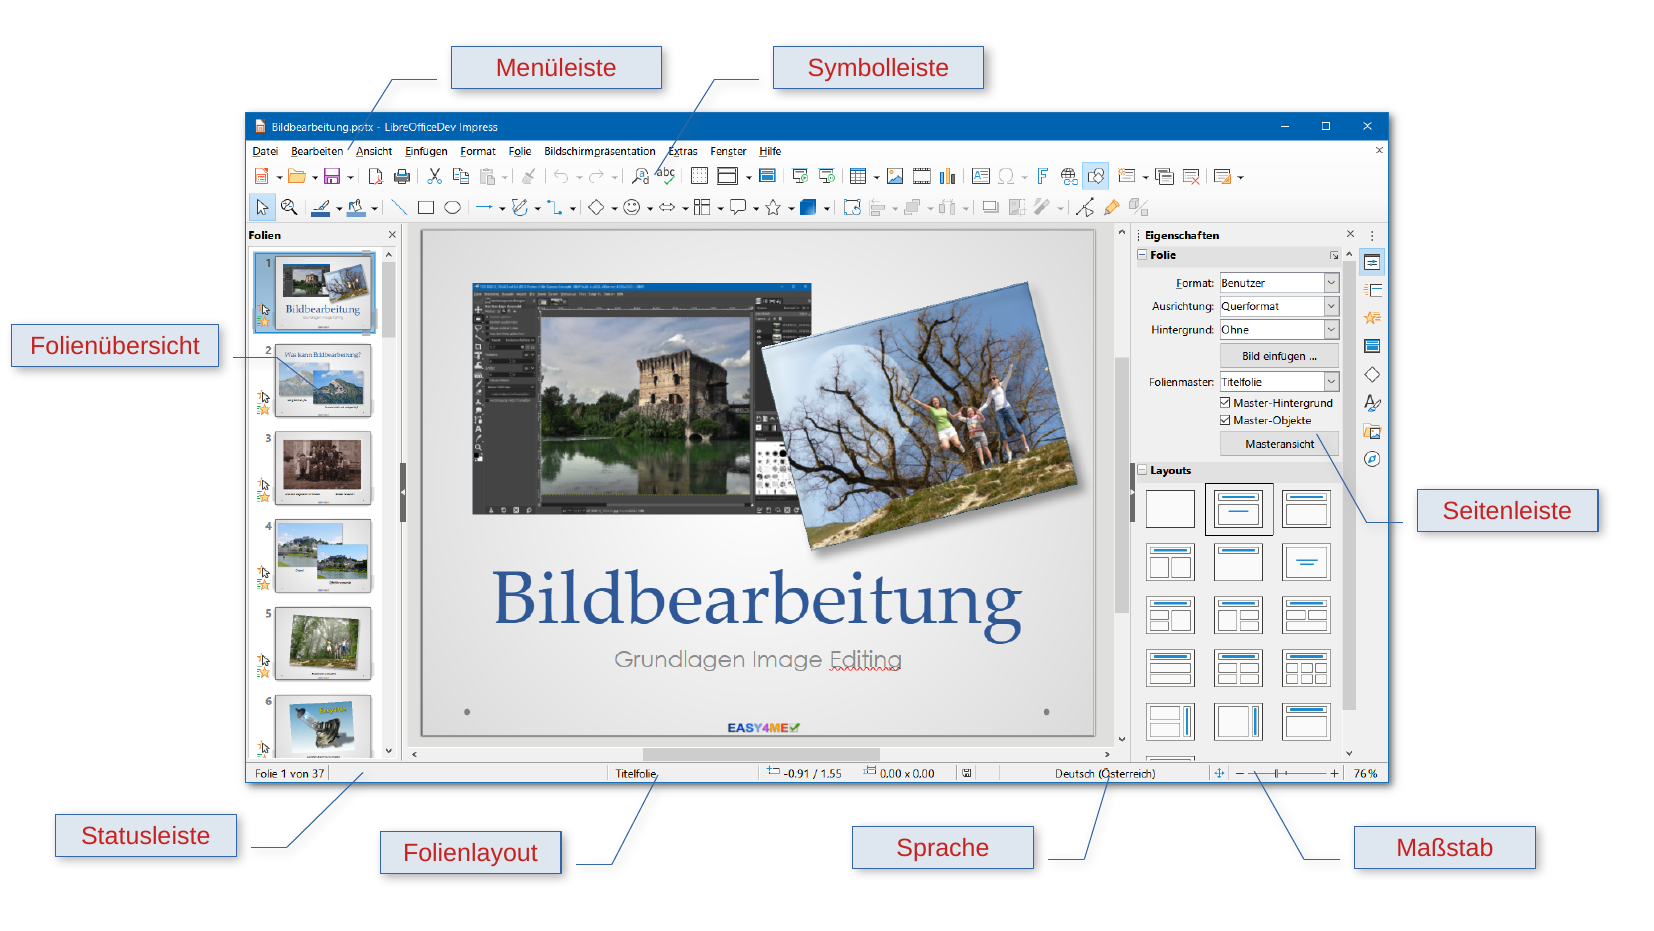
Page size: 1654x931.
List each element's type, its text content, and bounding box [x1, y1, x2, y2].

text_box Folienlayout [380, 832, 561, 874]
text_box Seitenleiste [1417, 490, 1598, 531]
text_box Symbolleiste [774, 47, 984, 89]
text_box Sprache [853, 827, 1033, 869]
text_box Folienübersicht [12, 325, 219, 367]
picture [236, 103, 1404, 798]
text_box Maßstab [1355, 827, 1535, 869]
text_box Menüleiste [451, 47, 661, 89]
text_box Statusleiste [56, 814, 236, 856]
